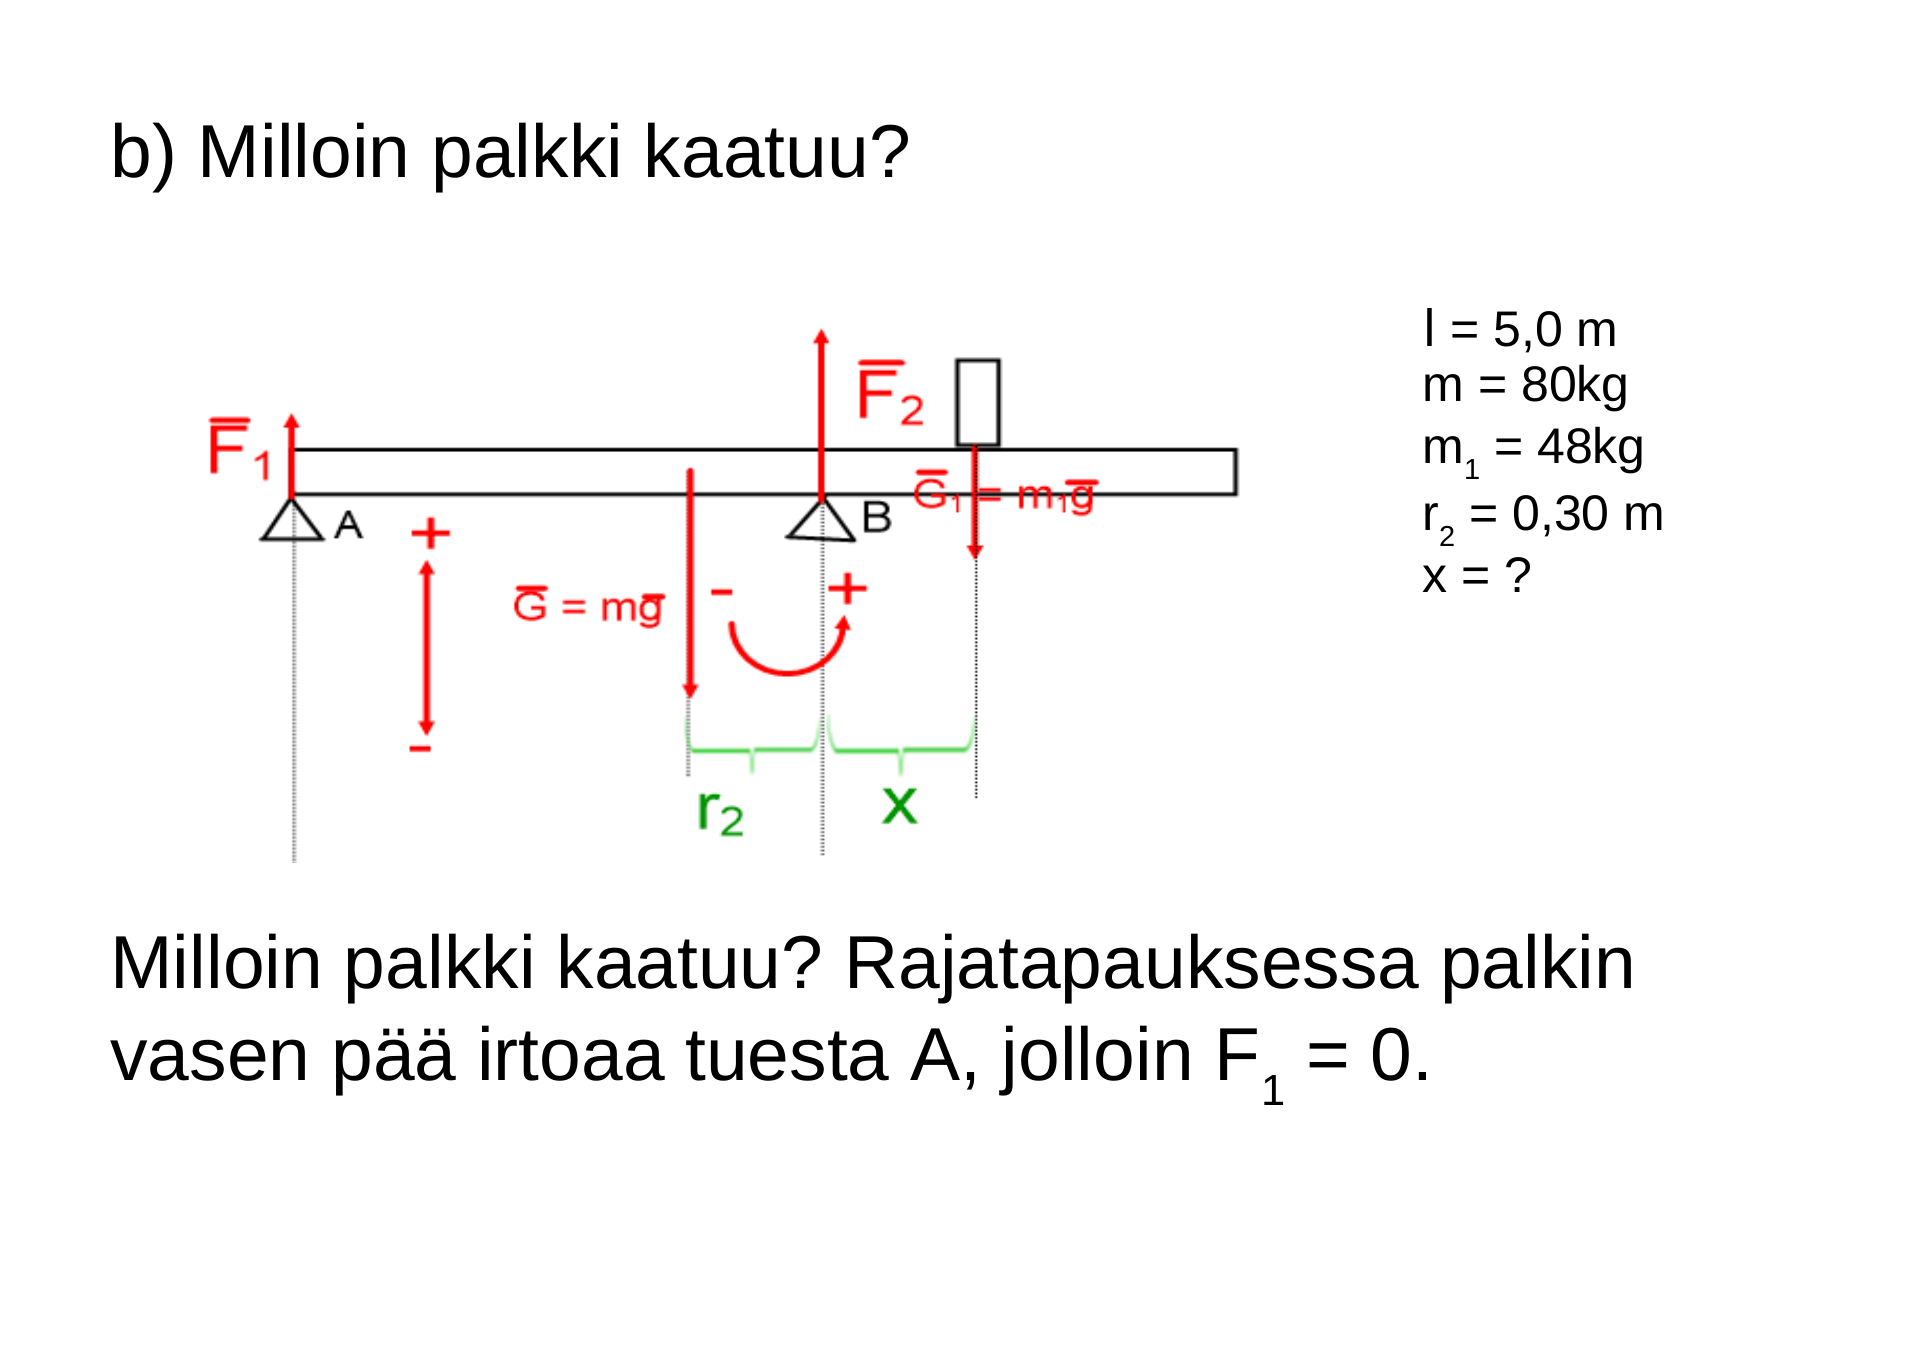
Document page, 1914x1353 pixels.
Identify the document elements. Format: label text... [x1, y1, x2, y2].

text_box Milloin palkki kaatuu? Rajatapauksessa palkin vasen pää irtoaa tuesta A, jolloin F1 = 0. [95, 914, 1720, 1322]
picture [136, 287, 1272, 863]
text_box l = 5,0 m m = 80kg m1 = 48kg r2 = 0,30 m x = ? [1407, 294, 1805, 644]
text_box b) Milloin palkki kaatuu? [95, 102, 1272, 245]
